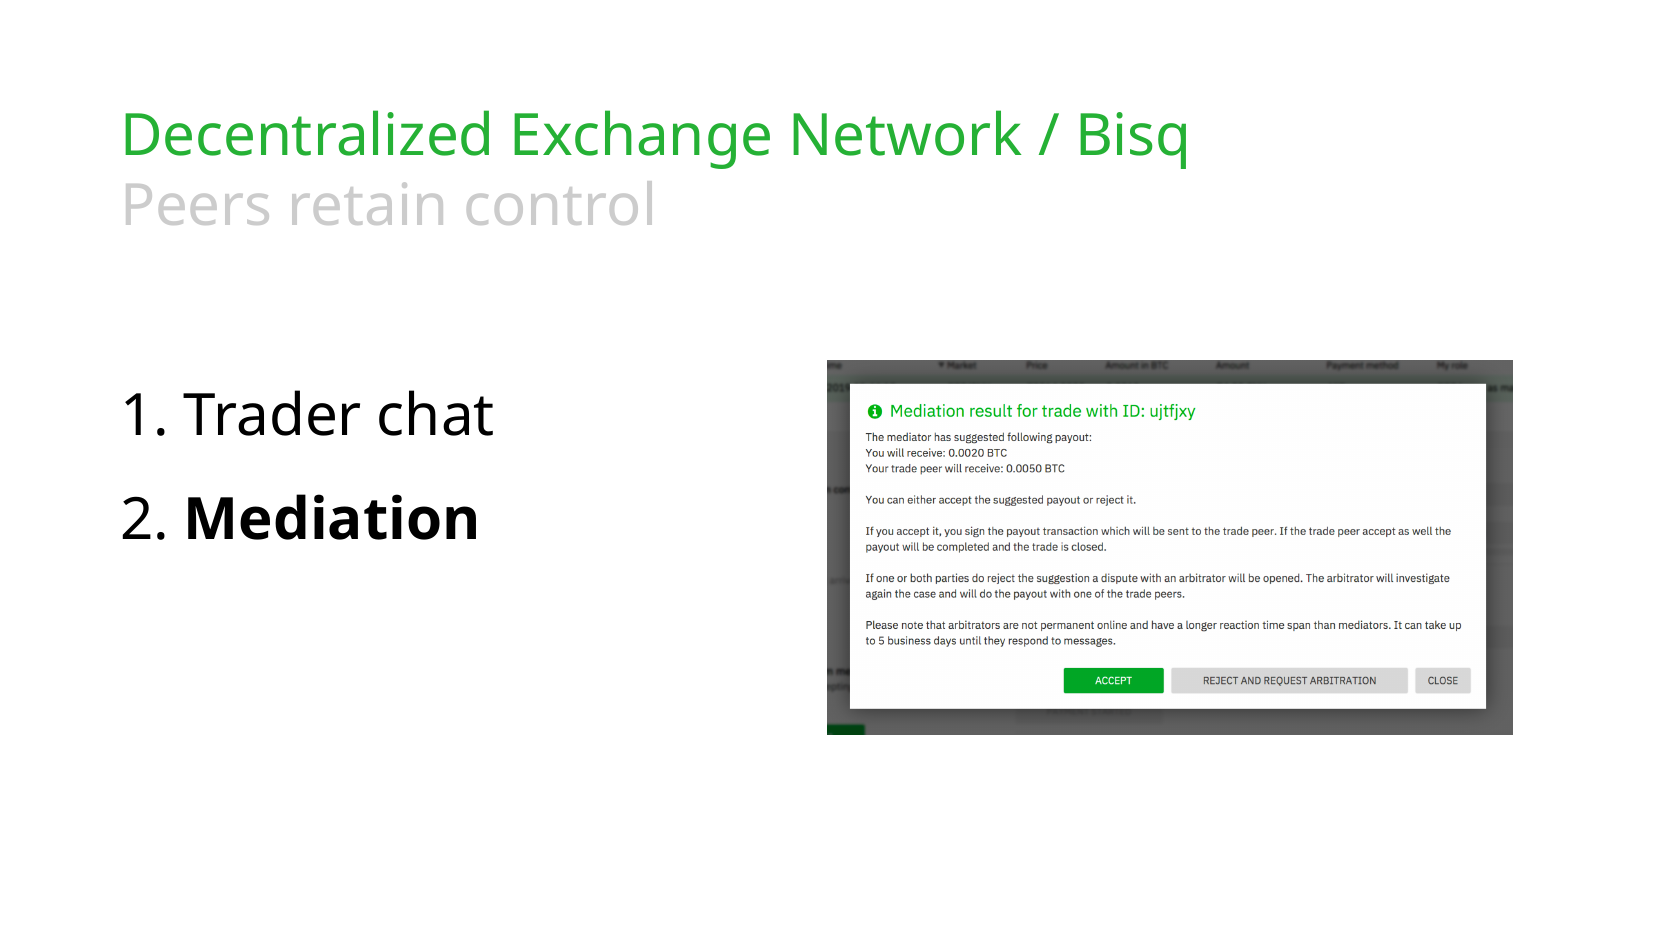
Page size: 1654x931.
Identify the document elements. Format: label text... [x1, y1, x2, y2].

text_box Decentralized Exchange Network / Bisq Peers retain control 1. Trader chat 2. Mediation [105, 81, 1531, 864]
picture [827, 360, 1513, 735]
